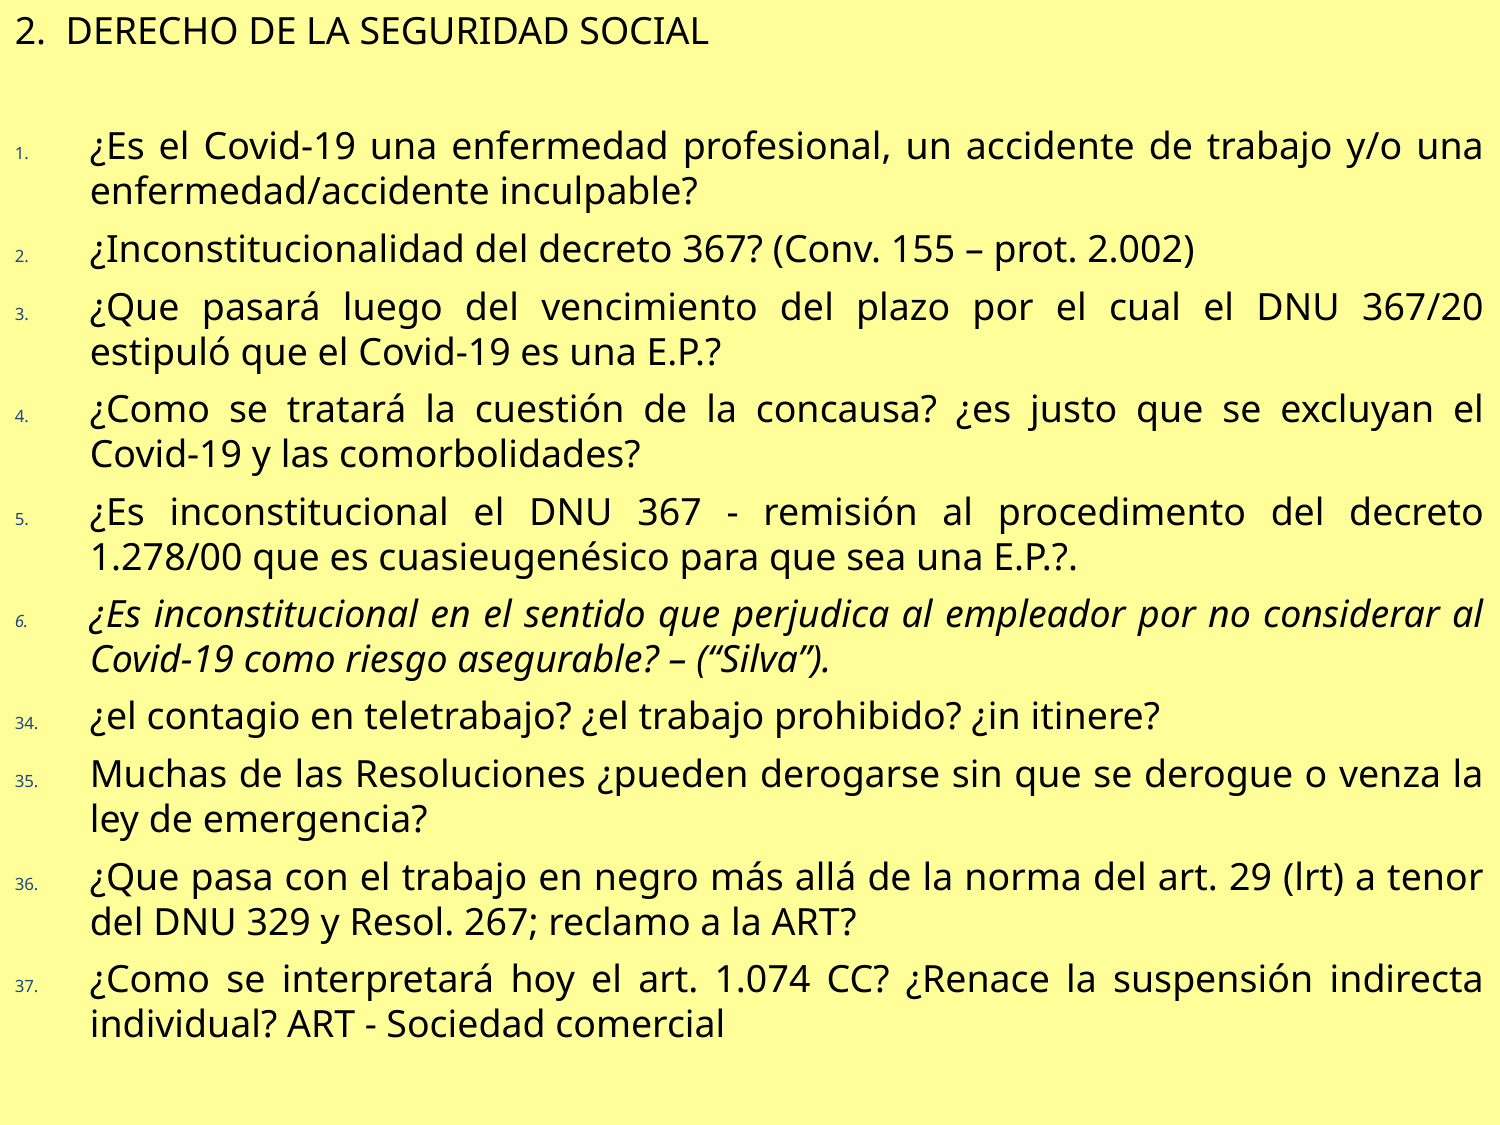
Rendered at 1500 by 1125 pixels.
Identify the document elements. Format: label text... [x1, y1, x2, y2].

text_box 2. DERECHO DE LA SEGURIDAD SOCIAL ¿Es el Covid-19 una enfermedad profesional, un accidente de trabajo y/o una enfermedad/accidente inculpable? ¿Inconstitucionalidad del decreto 367? (Conv. 155 – prot. 2.002) ¿Que pasará luego del vencimiento del plazo por el cual el DNU 367/20 estipuló que el Covid-19 es una E.P.? ¿Como se tratará la cuestión de la concausa? ¿es justo que se excluyan el Covid-19 y las comorbolidades? ¿Es inconstitucional el DNU 367 - remisión al procedimento del decreto 1.278/00 que es cuasieugenésico para que sea una E.P.?. ¿Es inconstitucional en el sentido que perjudica al empleador por no considerar al Covid-19 como riesgo asegurable? – (“Silva”). ¿el contagio en teletrabajo? ¿el trabajo prohibido? ¿in itinere? Muchas de las Resoluciones ¿pueden derogarse sin que se derogue o venza la ley de emergencia? ¿Que pasa con el trabajo en negro más allá de la norma del art. 29 (lrt) a tenor del DNU 329 y Resol. 267; reclamo a la ART? ¿Como se interpretará hoy el art. 1.074 CC? ¿Renace la suspensión indirecta individual? ART - Sociedad comercial [0, 0, 1500, 1125]
